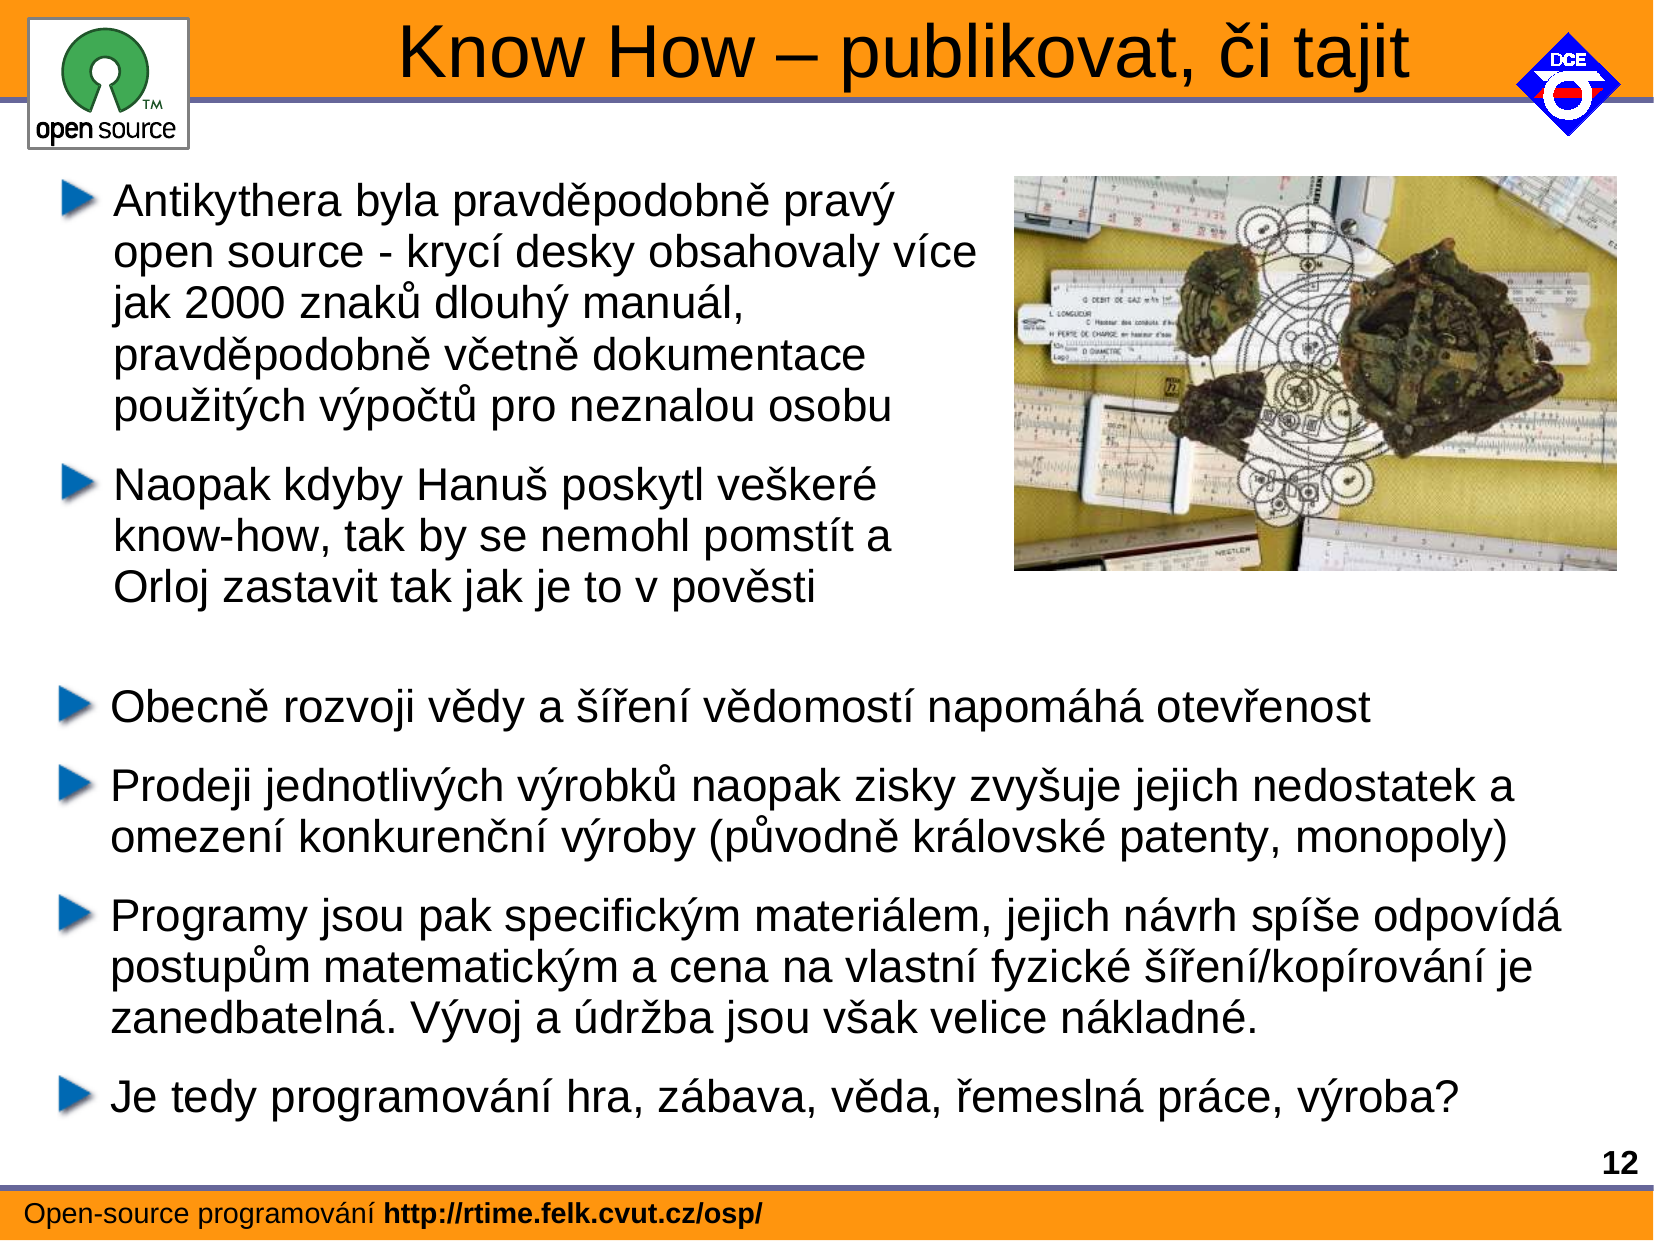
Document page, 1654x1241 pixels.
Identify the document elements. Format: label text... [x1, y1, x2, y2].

list Obecně rozvoji vědy a šíření vědomostí napomáhá otevřenost Prodeji jednotlivých výrobků naopak zisky zvyšuje jejich nedostatek a omezení konkurenční výroby (původně královské patenty, monopoly) Programy jsou pak specifickým materiálem, jejich návrh spíše odpovídá postupům matematickým a cena na vlastní fyzické šíření/kopírování je zanedbatelná. Vývoj a údržba jsou však velice nákladné. Je tedy programování hra, zábava, věda, řemeslná práce, výroba? [39, 681, 1613, 1162]
title Know How – publikovat, či tajit [178, 4, 1631, 98]
picture [1014, 176, 1617, 571]
list Antikythera byla pravděpodobně pravý open source - krycí desky obsahovaly více jak 2000 znaků dlouhý manuál, pravděpodobně včetně dokumentace použitých výpočtů pro neznalou osobu Naopak kdyby Hanuš poskytl veškeré know-how, tak by se nemohl pomstít a Orloj zastavit tak jak je to v pověsti [42, 174, 1002, 674]
